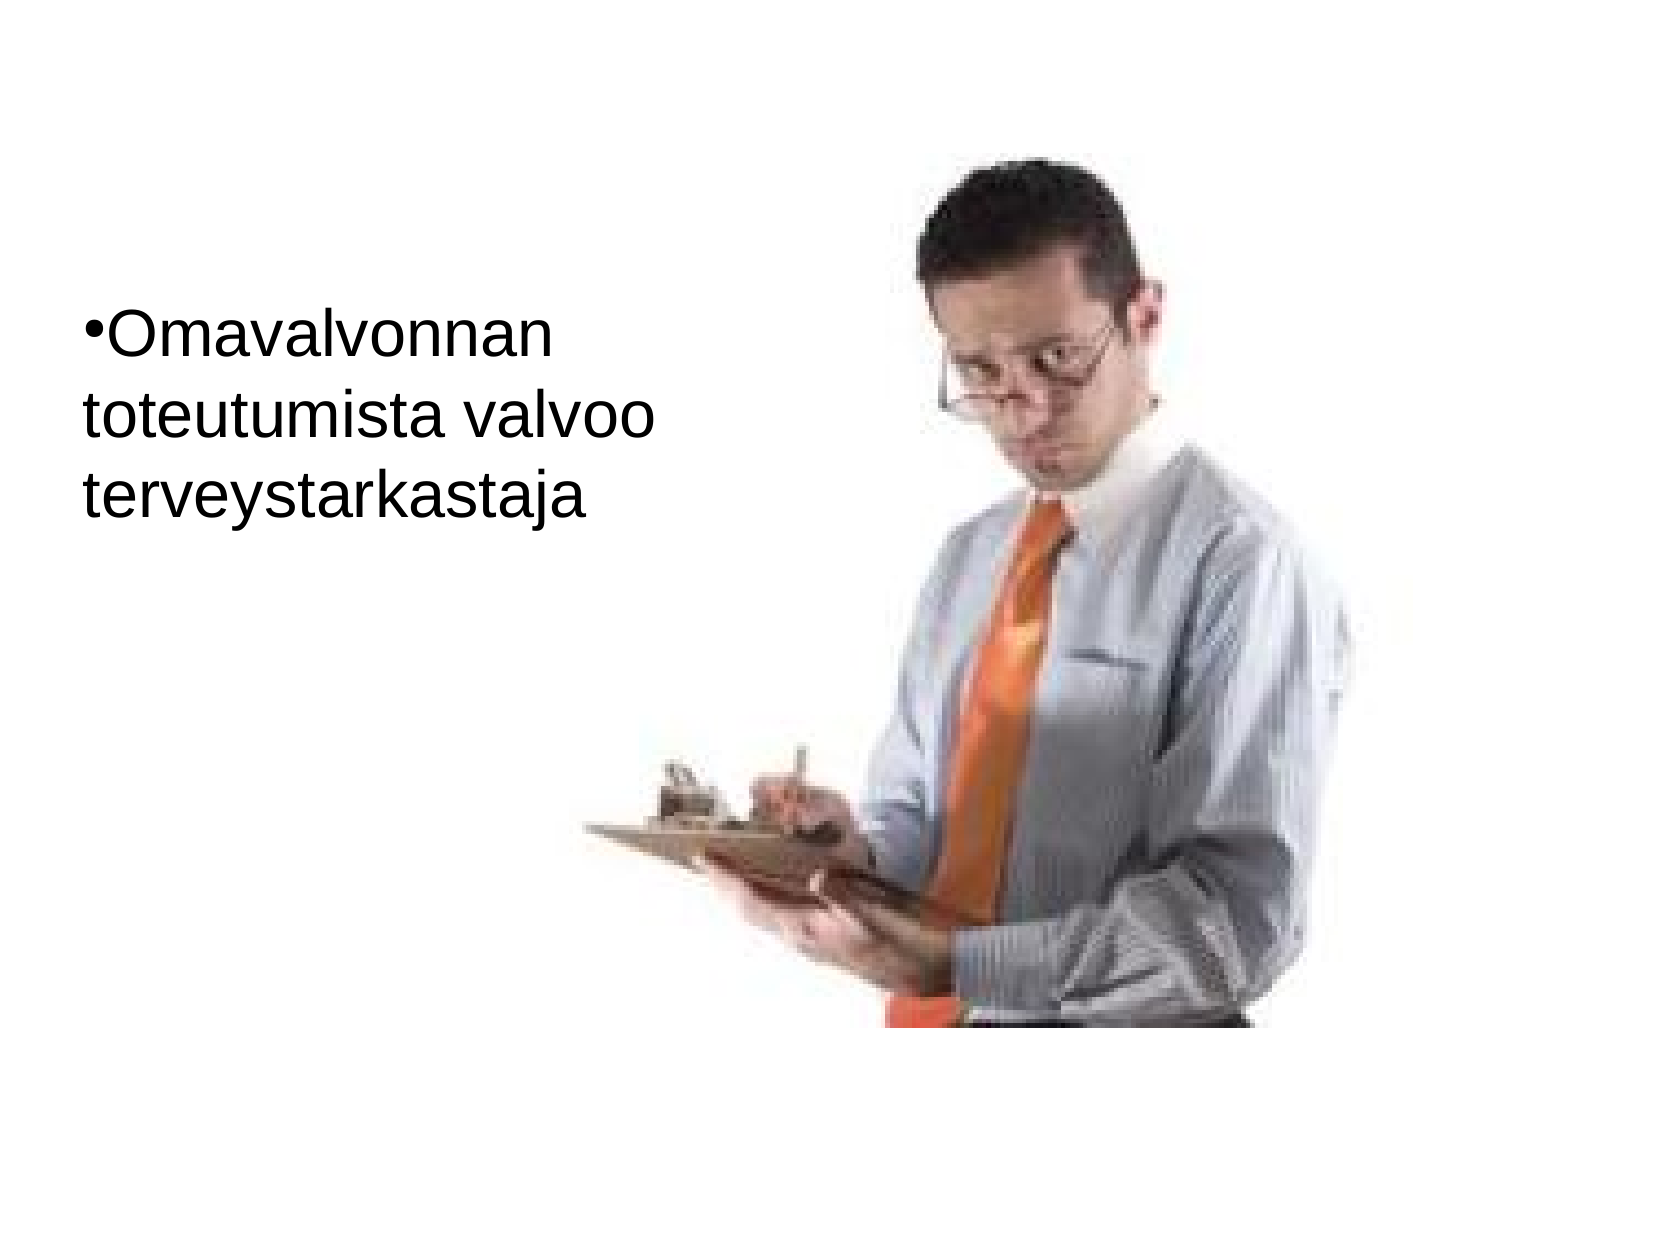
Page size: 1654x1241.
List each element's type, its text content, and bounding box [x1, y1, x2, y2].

list Omavalvonnan toteutumista valvoo terveystarkastaja [82, 290, 809, 1010]
picture [358, 153, 1654, 1028]
